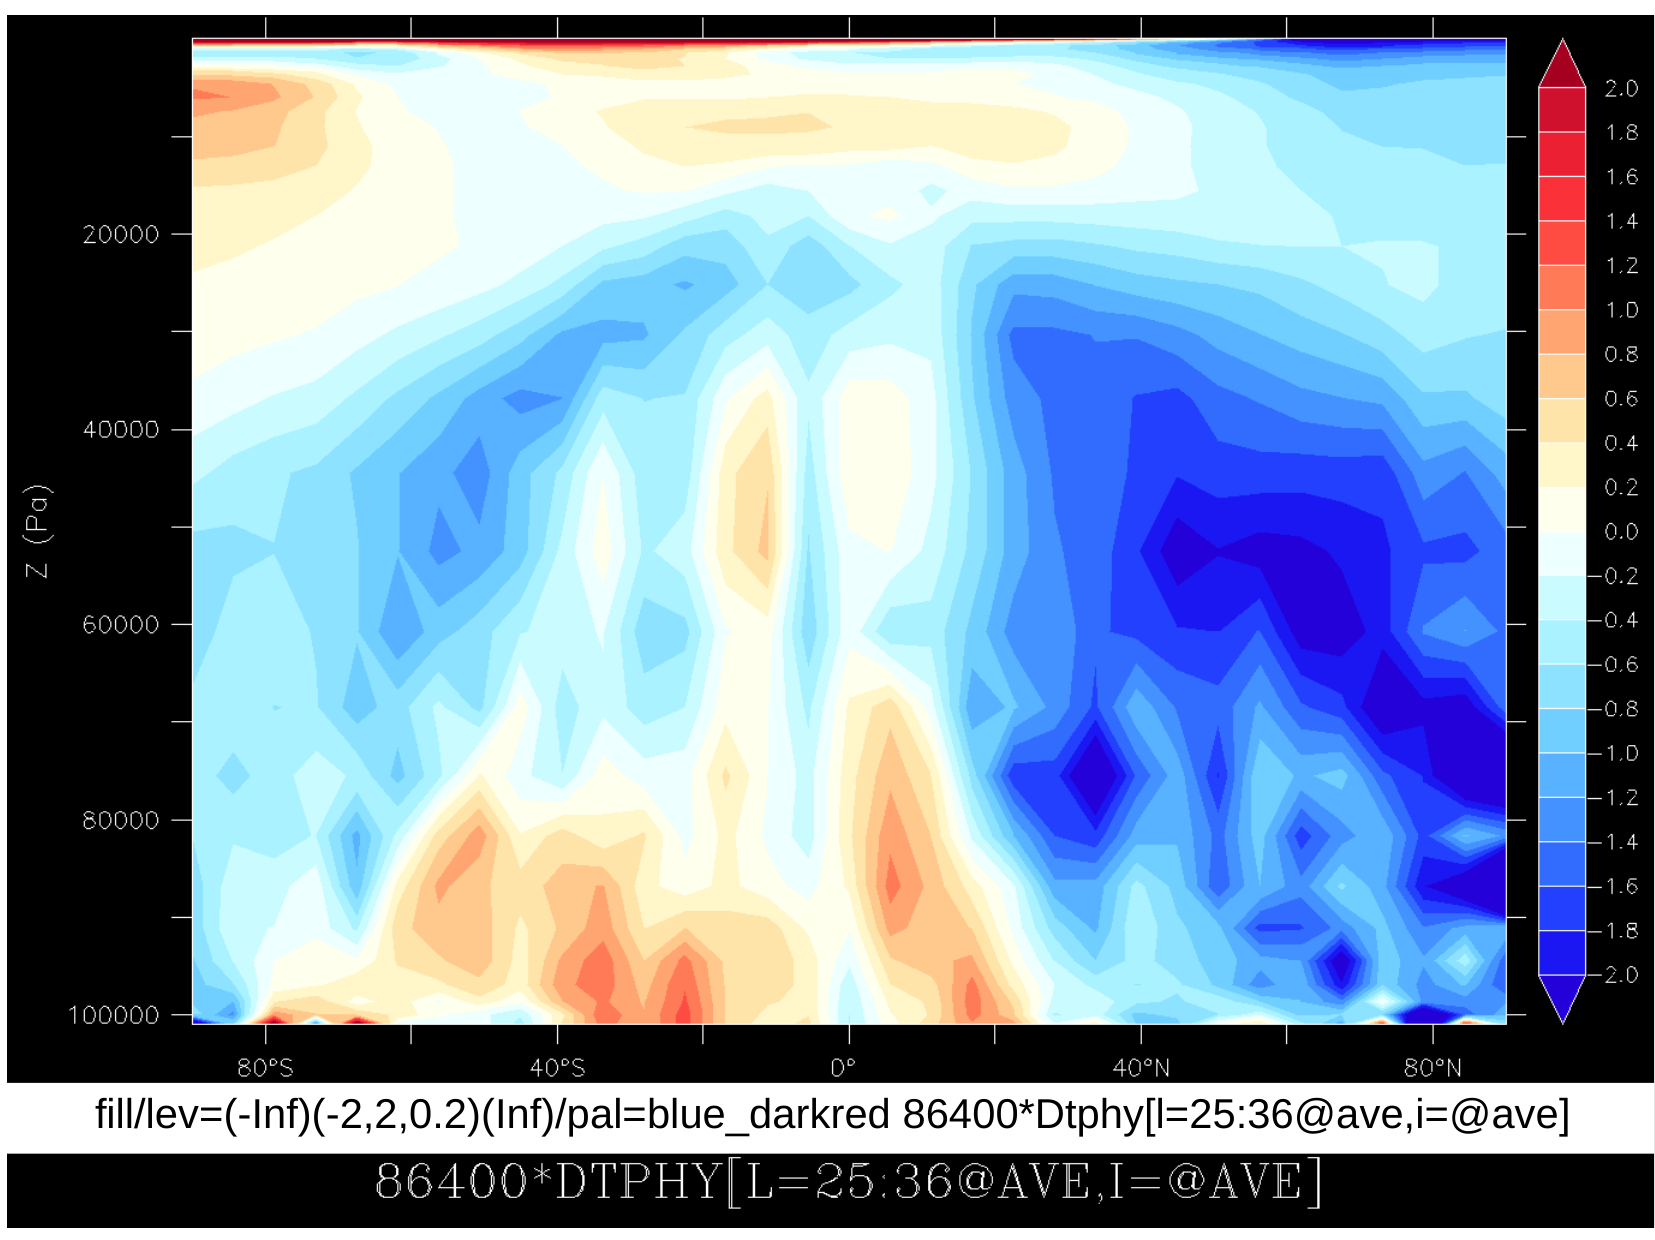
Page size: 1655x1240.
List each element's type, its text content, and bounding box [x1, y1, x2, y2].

picture [7, 15, 1655, 1082]
text_box fill/lev=(-Inf)(-2,2,0.2)(Inf)/pal=blue_darkred 86400*Dtphy[l=25:36@ave,i=@ave] [0, 1082, 1655, 1154]
picture [7, 1154, 1655, 1228]
